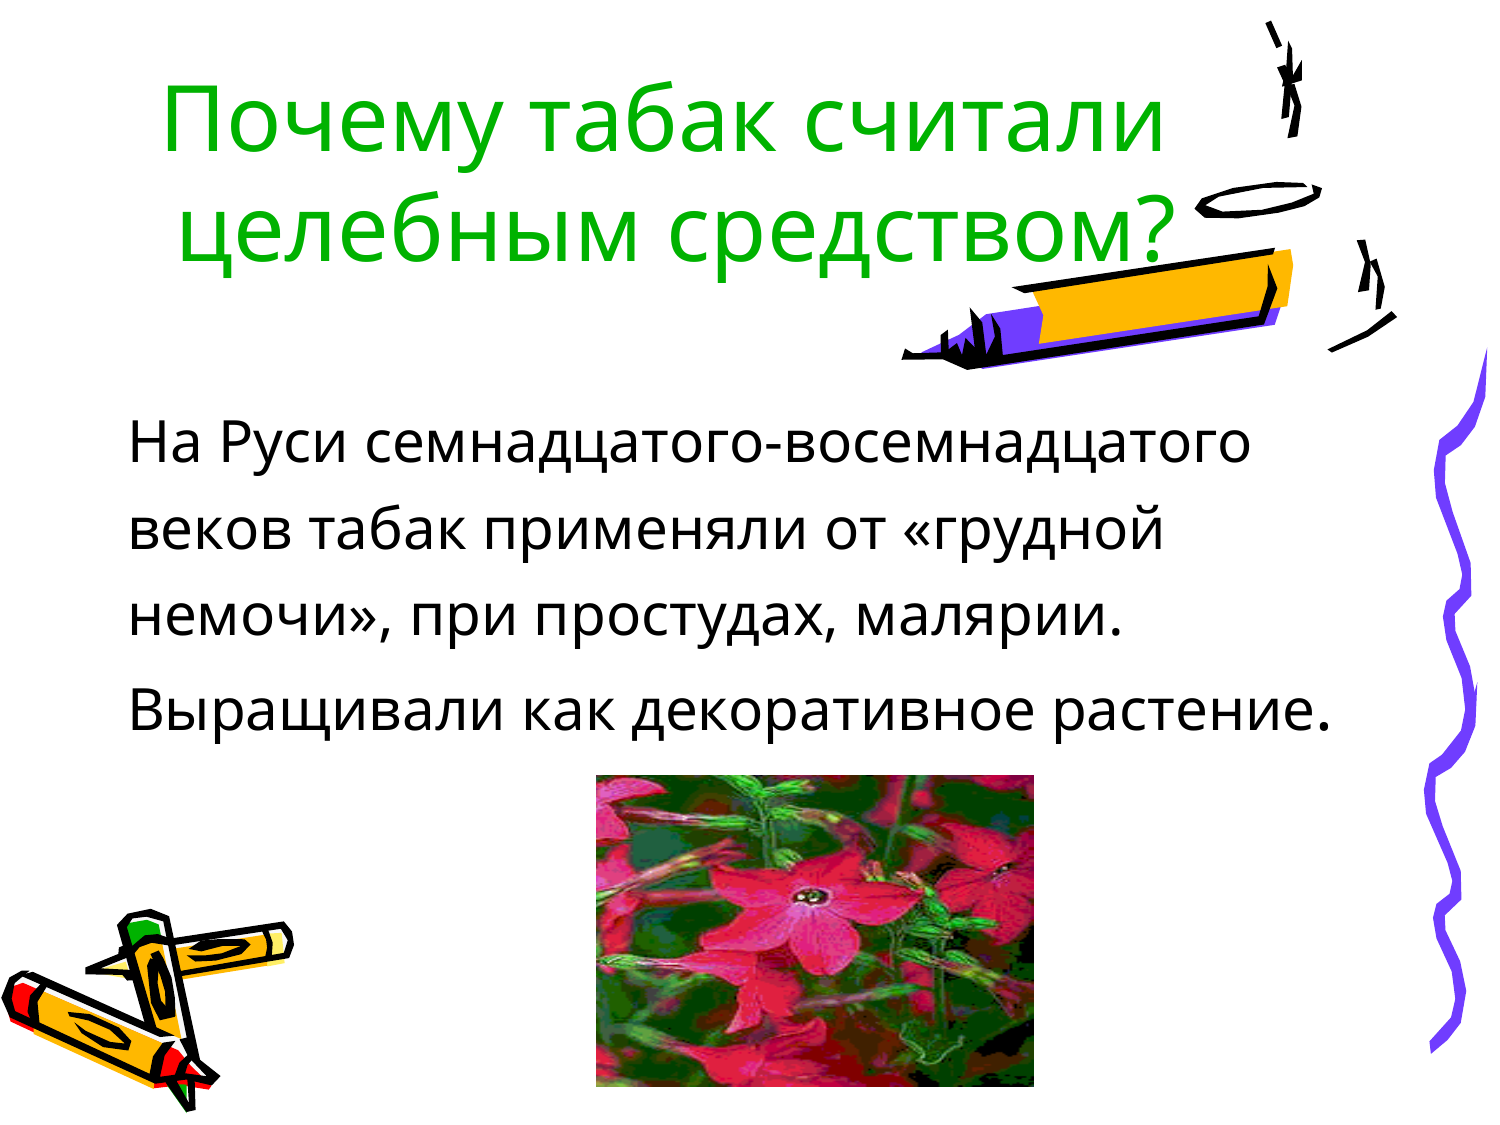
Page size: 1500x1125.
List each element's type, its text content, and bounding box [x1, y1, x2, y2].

picture [596, 775, 1034, 1087]
list На Руси семнадцатого-восемнадцатого веков табак применяли от «грудной немочи», при простудах, малярии. Выращивали как декоративное растение. [112, 299, 1309, 757]
title Почему табак считали целебным средством? [142, 49, 1210, 288]
